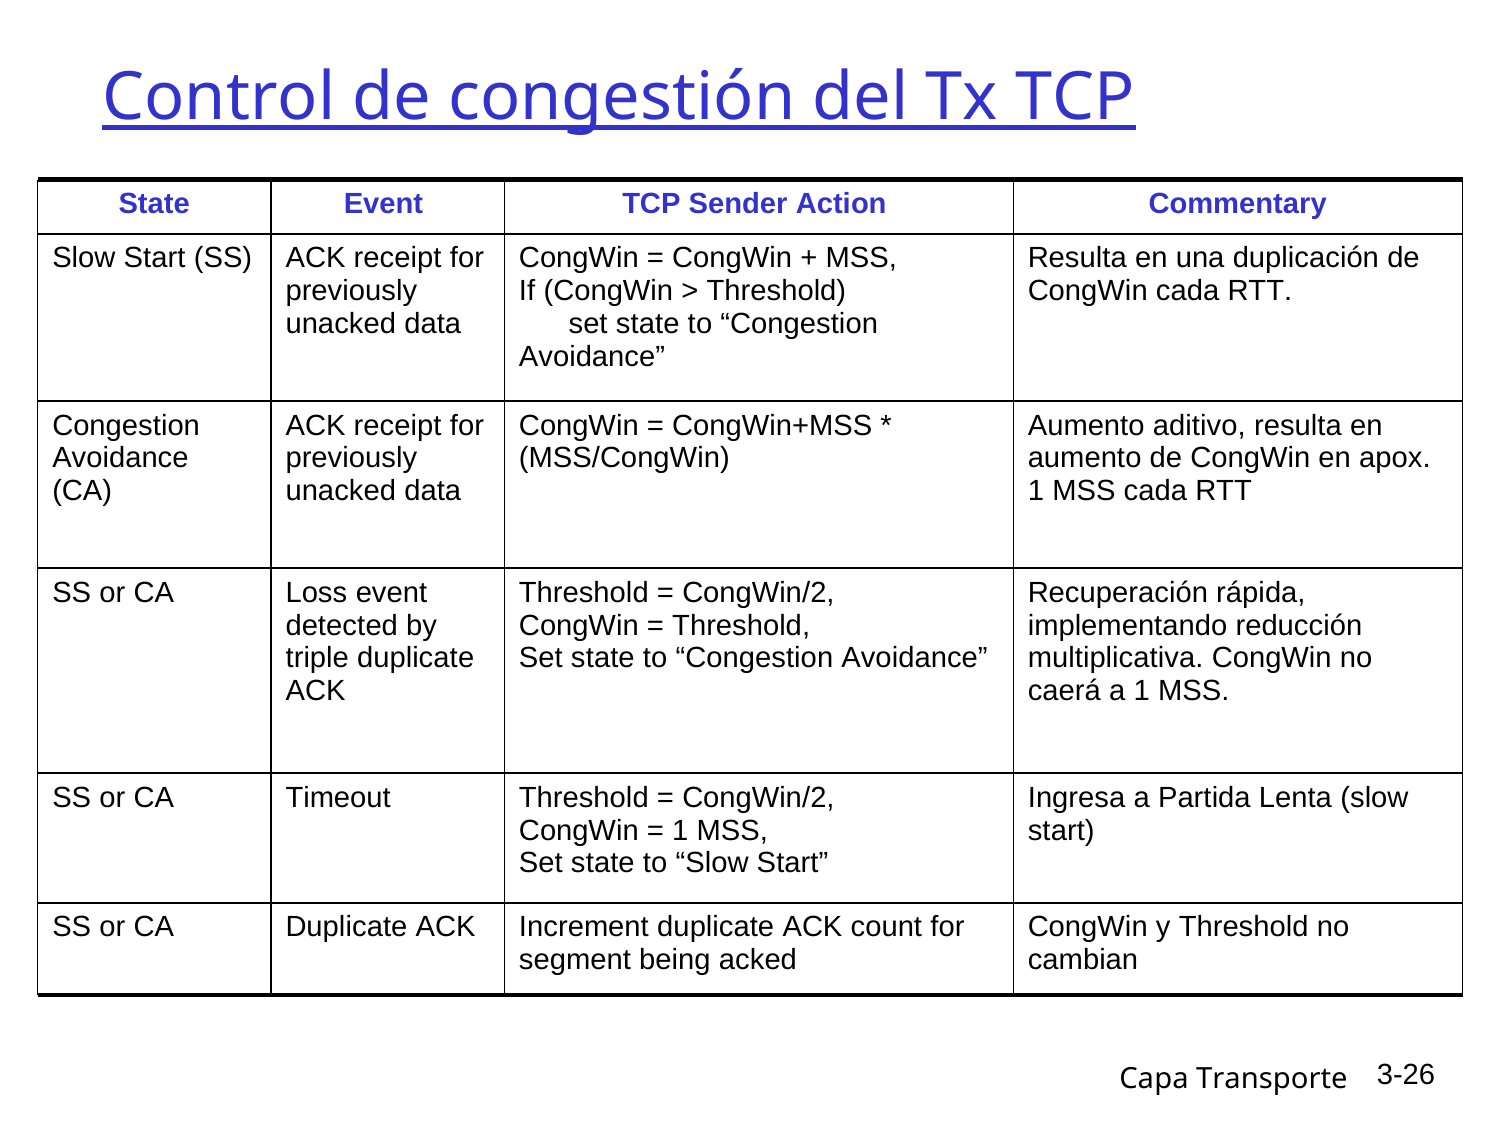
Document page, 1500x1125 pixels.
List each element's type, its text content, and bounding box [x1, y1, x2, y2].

text_box State [38, 182, 270, 233]
text_box Congestion Avoidance (CA) [38, 402, 270, 567]
text_box Duplicate ACK [272, 904, 504, 993]
text_box SS or CA [38, 774, 270, 902]
text_box Slow Start (SS) [38, 235, 270, 400]
title Control de congestión del Tx TCP [87, 0, 1363, 177]
text_box CongWin y Threshold no cambian [1014, 904, 1462, 993]
text_box Recuperación rápida, implementando reducción multiplicativa. CongWin no caerá a 1 MSS. [1014, 569, 1462, 772]
text_box ACK receipt for previously unacked data [272, 235, 504, 400]
text_box SS or CA [38, 904, 270, 993]
text_box Timeout [272, 774, 504, 902]
text_box TCP Sender Action [505, 182, 1013, 233]
text_box Commentary [1014, 182, 1462, 233]
text_box SS or CA [38, 569, 270, 772]
text_box Threshold = CongWin/2, CongWin = Threshold, Set state to “Congestion Avoidance” [505, 569, 1013, 772]
text_box Event [272, 182, 504, 233]
text_box Aumento aditivo, resulta en aumento de CongWin en apox. 1 MSS cada RTT [1014, 402, 1462, 567]
text_box Threshold = CongWin/2, CongWin = 1 MSS, Set state to “Slow Start” [505, 774, 1013, 902]
text_box CongWin = CongWin + MSS, If (CongWin > Threshold) set state to “Congestion Avoidance” [505, 235, 1013, 400]
text_box Loss event detected by triple duplicate ACK [272, 569, 504, 772]
text_box CongWin = CongWin+MSS * (MSS/CongWin) [505, 402, 1013, 567]
text_box Increment duplicate ACK count for segment being acked [505, 904, 1013, 993]
text_box Ingresa a Partida Lenta (slow start) [1014, 774, 1462, 902]
text_box ACK receipt for previously unacked data [272, 402, 504, 567]
text_box Resulta en una duplicación de CongWin cada RTT. [1014, 235, 1462, 400]
